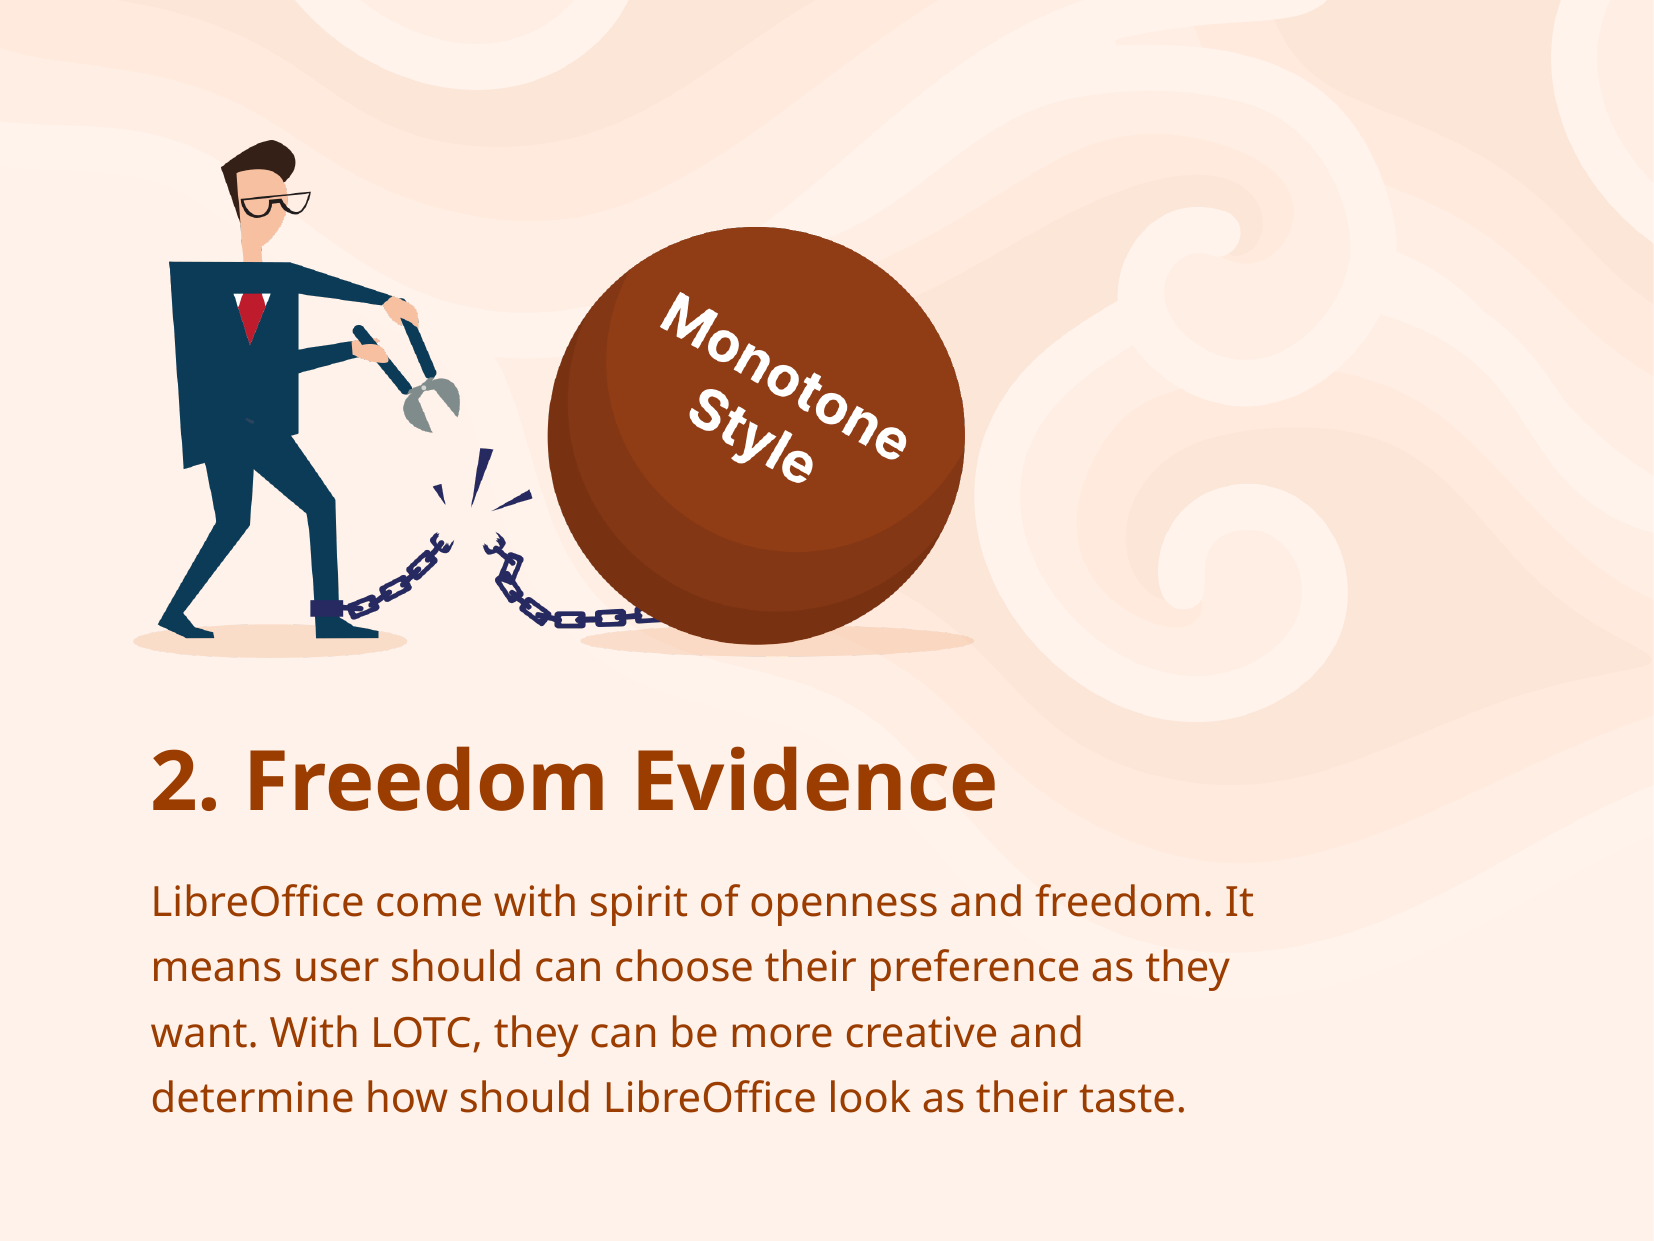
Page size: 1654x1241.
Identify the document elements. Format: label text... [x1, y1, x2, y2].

picture [0, 0, 1654, 1241]
text_box LibreOffice come with spirit of openness and freedom. It means user should can choose their preference as they want. With LOTC, they can be more creative and determine how should LibreOffice look as their taste. [135, 855, 1294, 1117]
text_box 2. Freedom Evidence [135, 714, 1471, 833]
